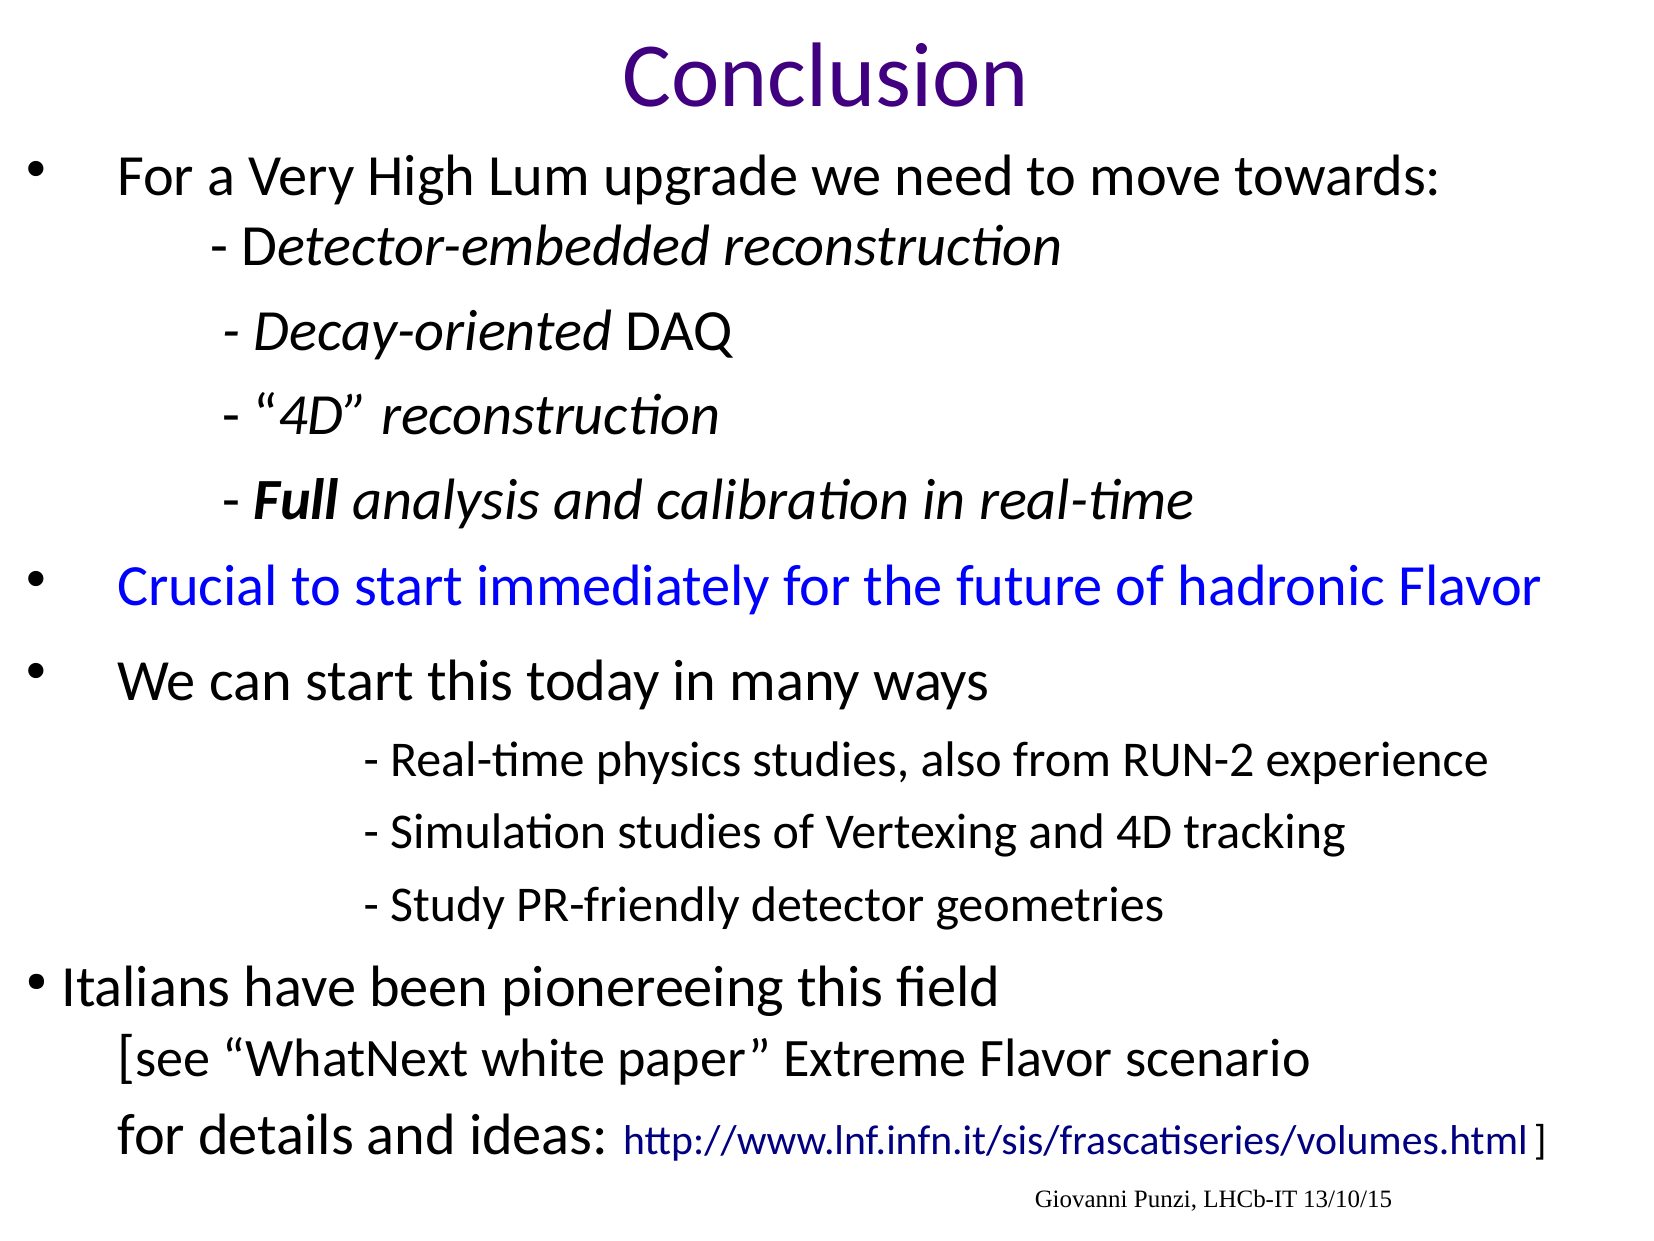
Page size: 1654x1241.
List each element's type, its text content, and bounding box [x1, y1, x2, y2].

list For a Very High Lum upgrade we need to move towards: - Detector-embedded reconstruction - Decay-oriented DAQ - “4D” reconstruction - Full analysis and calibration in real-time Crucial to start immediately for the future of hadronic Flavor We can start this today in many ways - Real-time physics studies, also from RUN-2 experience - Simulation studies of Vertexing and 4D tracking - Study PR-friendly detector geometries Italians have been pionereeing this field [see “WhatNext white paper” Extreme Flavor scenario for details and ideas: http://www.lnf.infn.it/sis/frascatiseries/volumes.html ] [11, 129, 1654, 1116]
title Conclusion [82, 3, 1570, 129]
